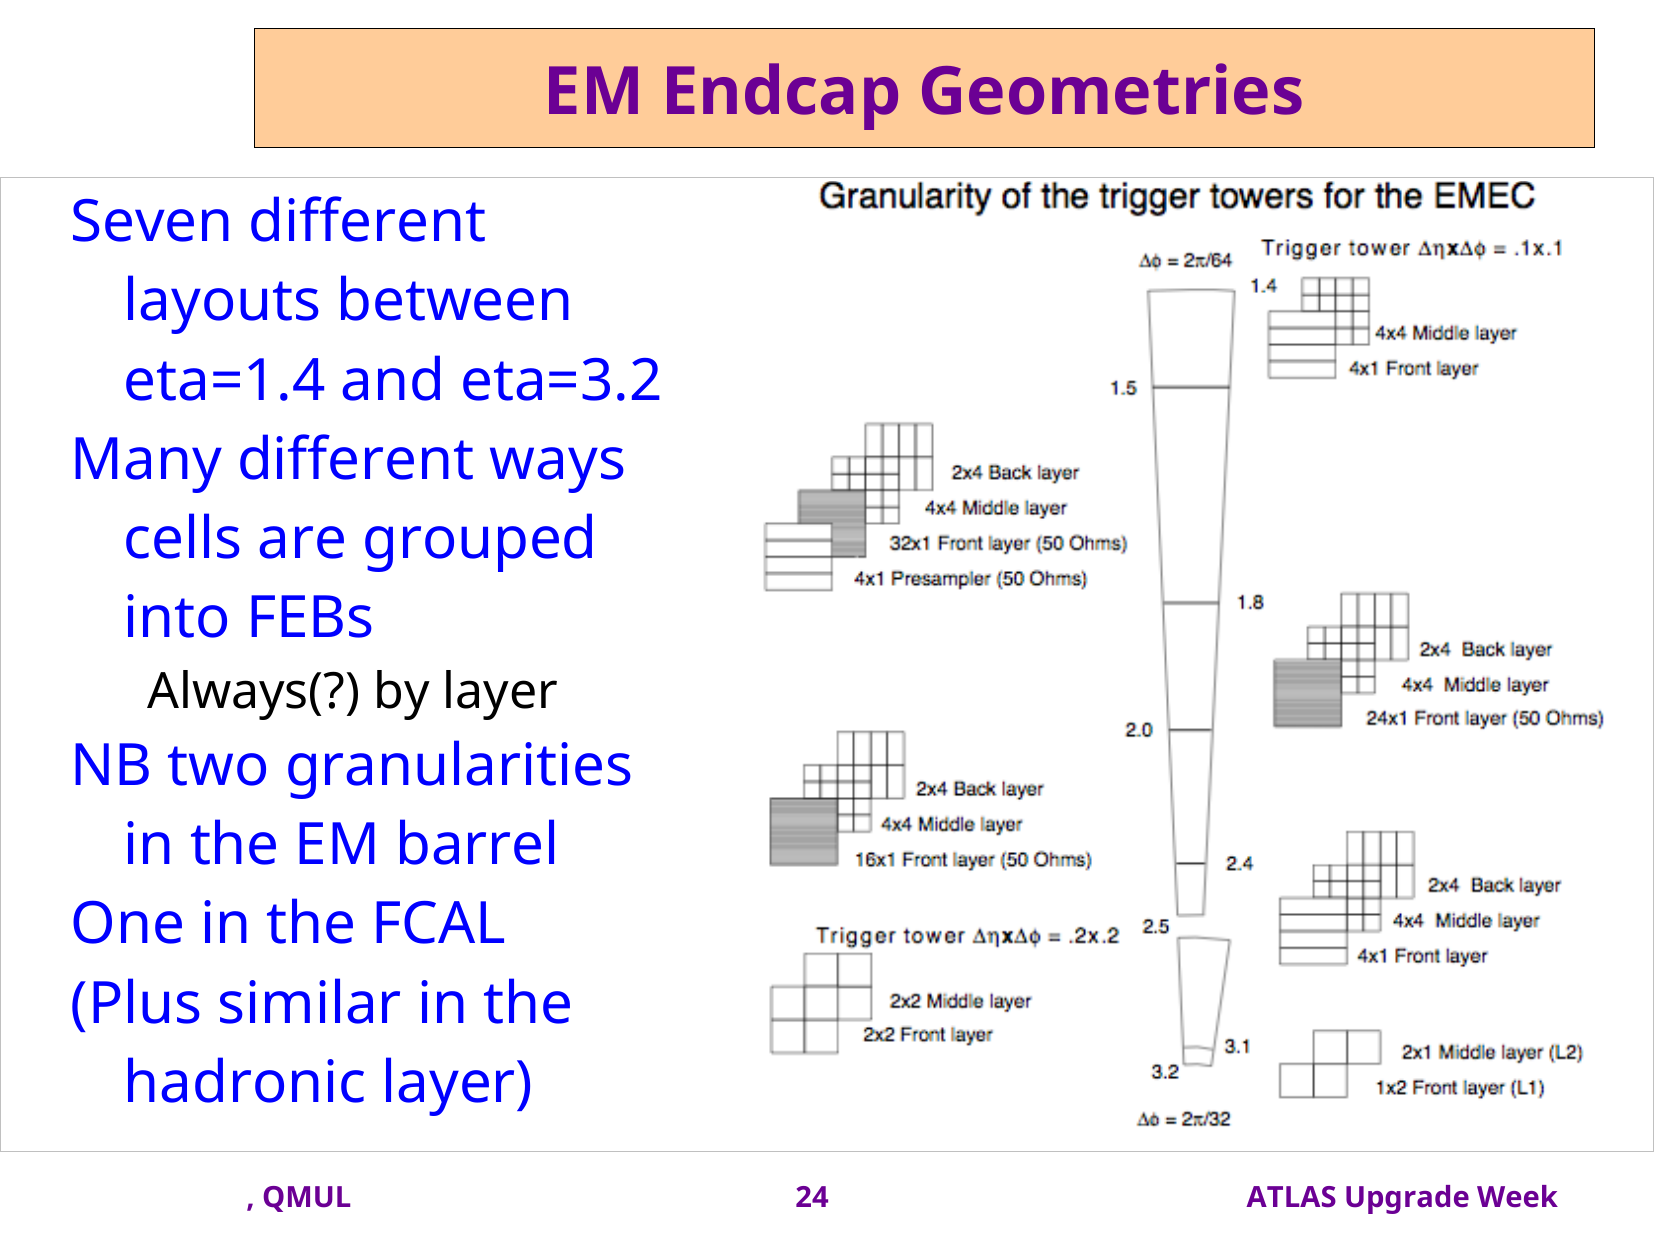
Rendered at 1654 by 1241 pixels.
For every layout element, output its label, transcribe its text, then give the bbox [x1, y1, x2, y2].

list Seven different layouts between eta=1.4 and eta=3.2 Many different ways cells are grouped into FEBs Always(?) by layer NB two granularities in the EM barrel One in the FCAL (Plus similar in the hadronic layer) [52, 179, 695, 1143]
picture [697, 181, 1635, 1138]
title EM Endcap Geometries [254, 28, 1595, 148]
